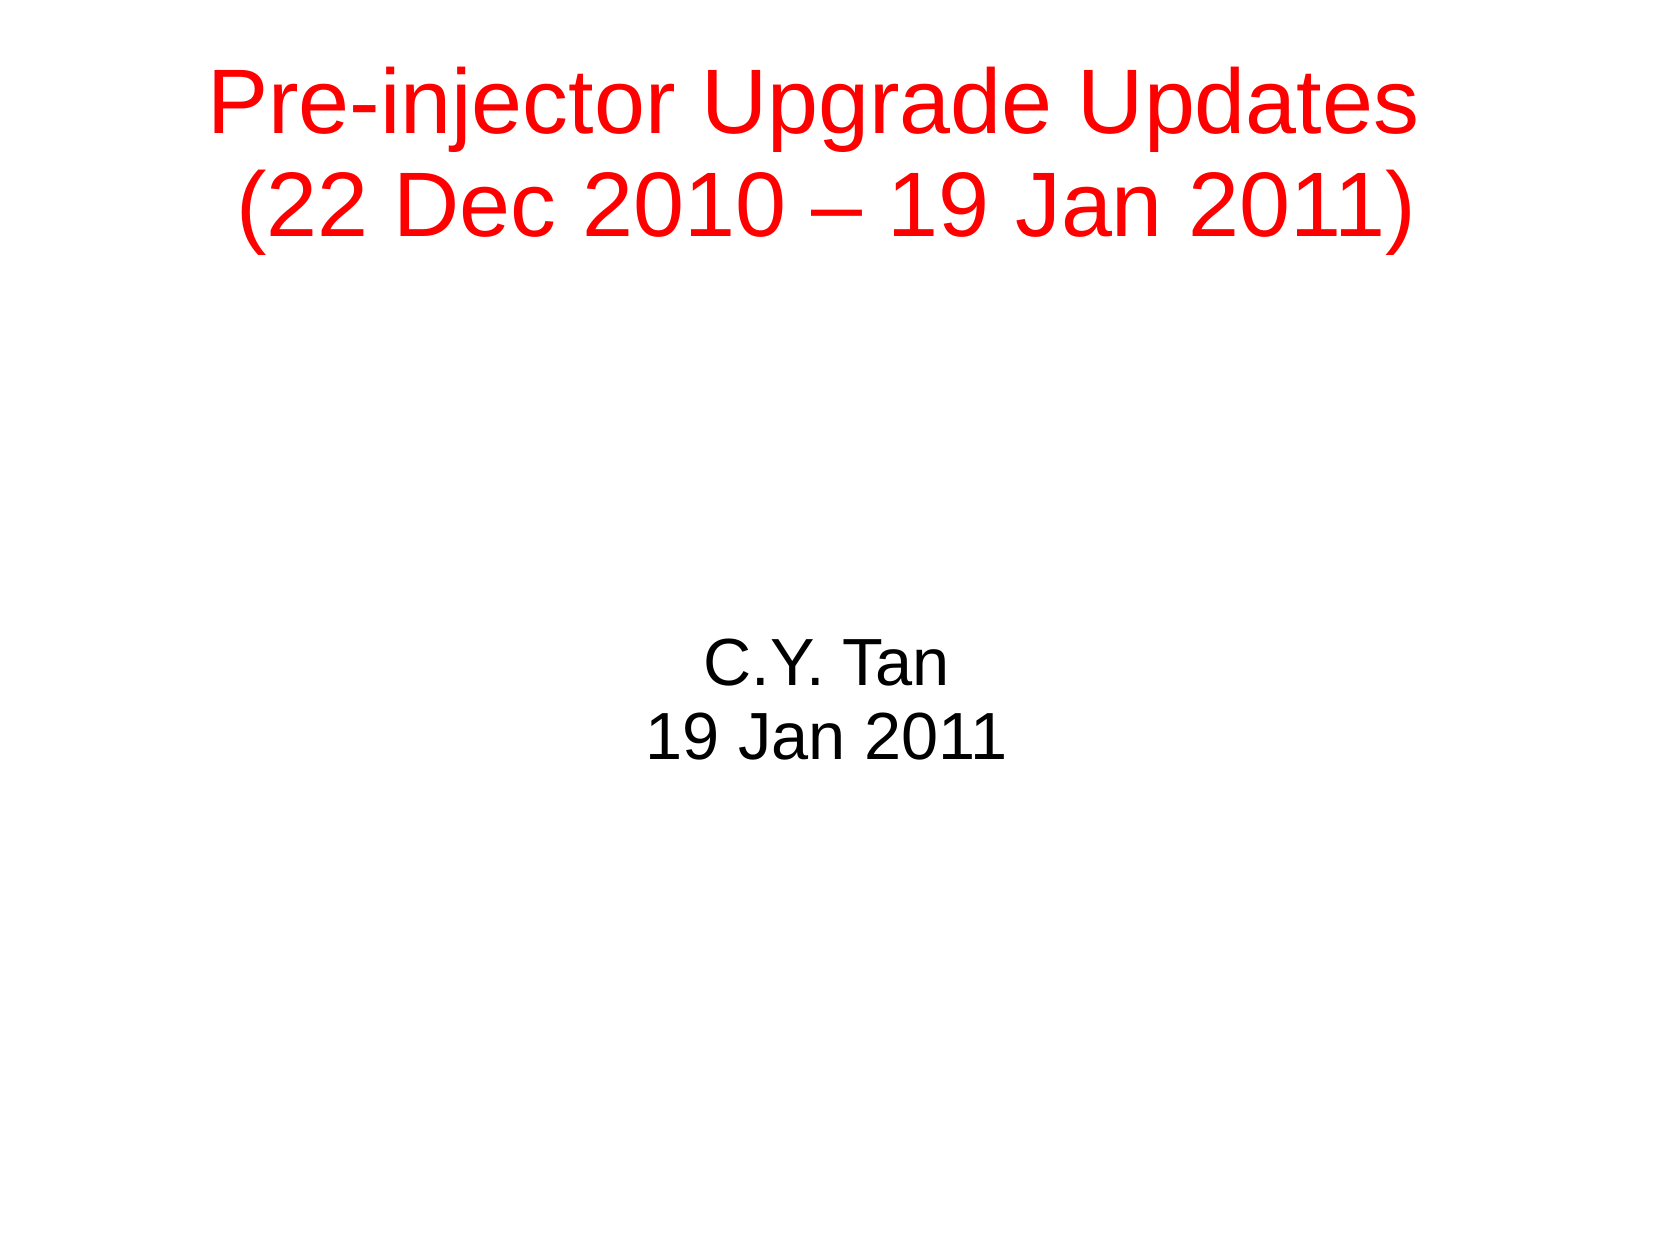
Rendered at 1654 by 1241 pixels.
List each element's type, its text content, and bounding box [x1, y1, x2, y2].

title Pre-injector Upgrade Updates (22 Dec 2010 – 19 Jan 2011) [82, 50, 1571, 256]
subtitle C.Y. Tan 19 Jan 2011 [82, 297, 1571, 1102]
